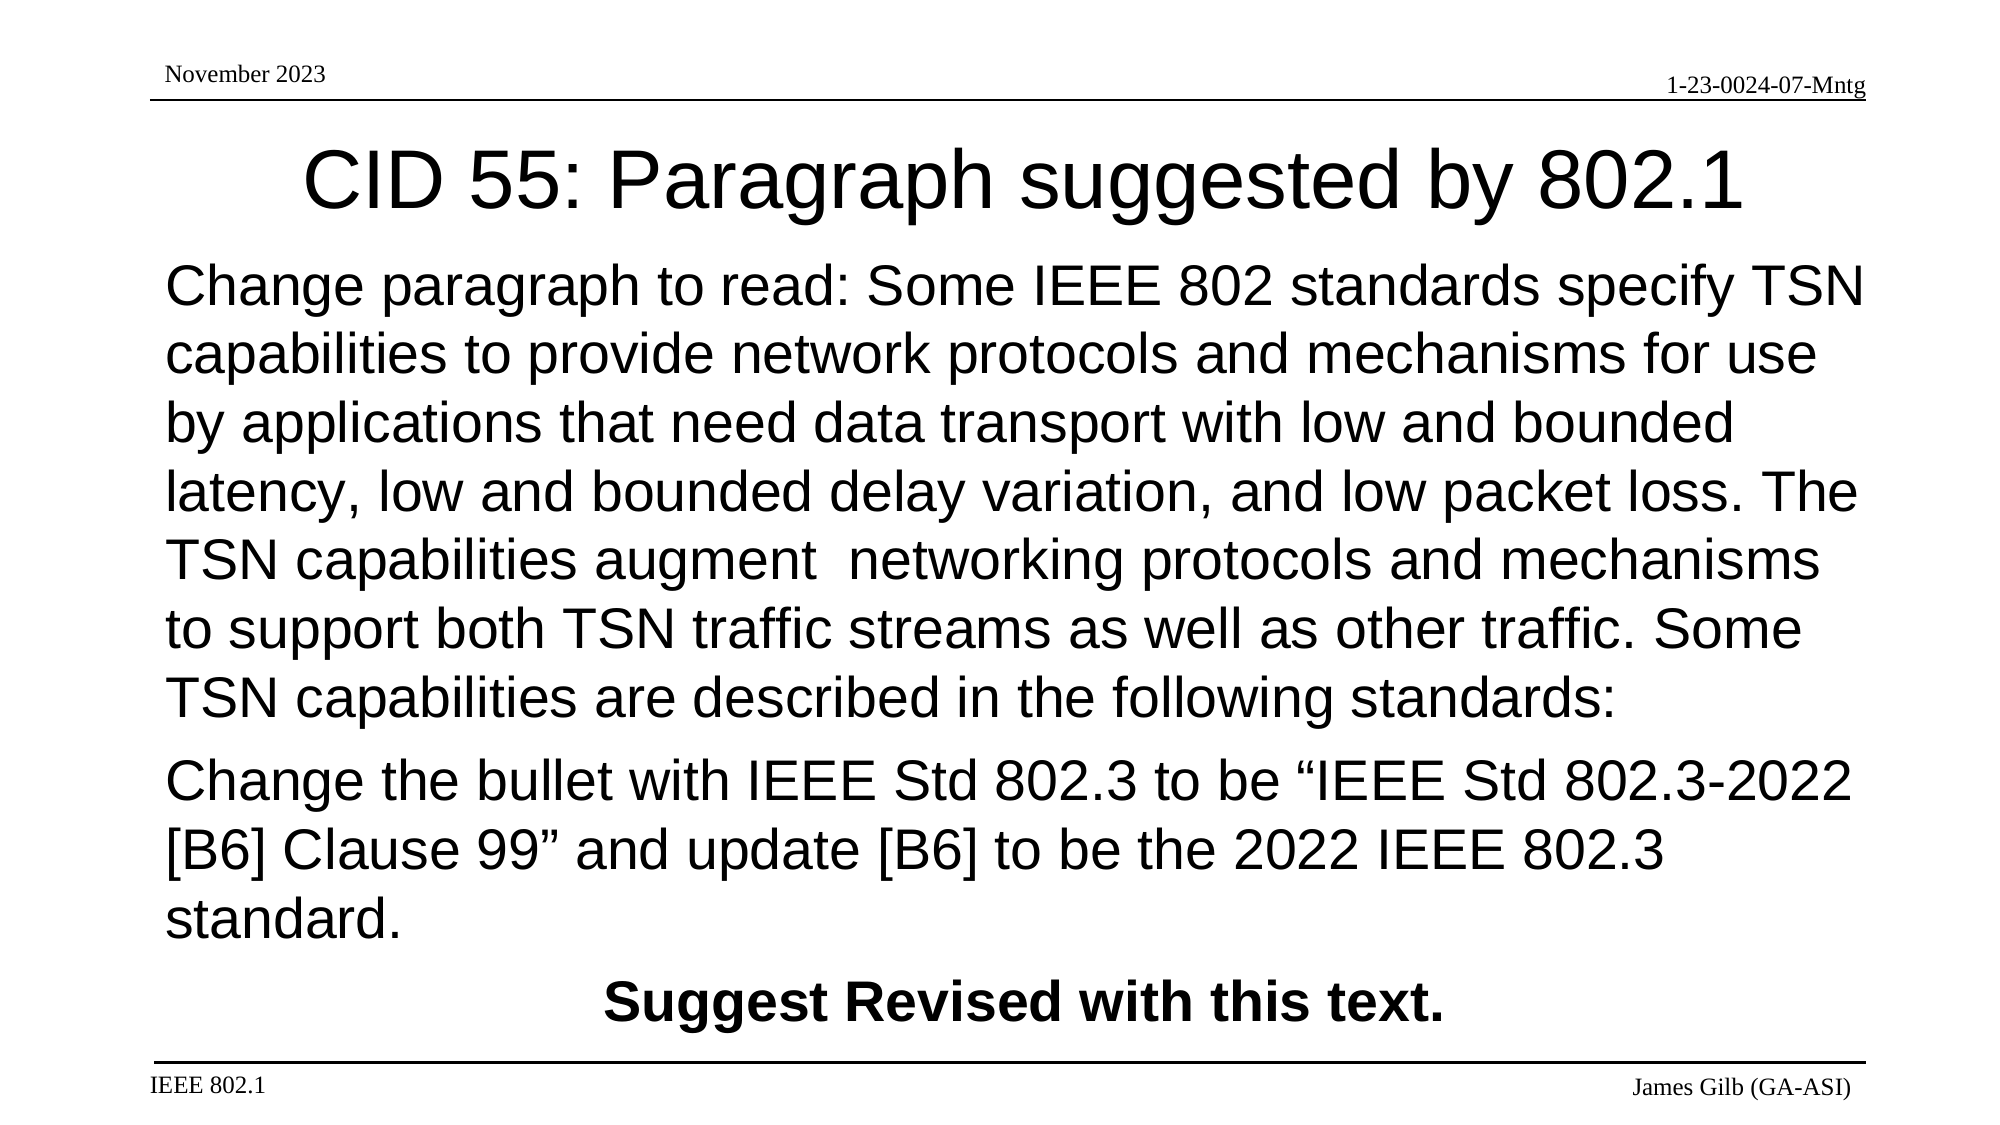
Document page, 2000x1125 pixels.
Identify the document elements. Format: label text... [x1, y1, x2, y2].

list Change paragraph to read: Some IEEE 802 standards specify TSN capabilities to provide network protocols and mechanisms for use by applications that need data transport with low and bounded latency, low and bounded delay variation, and low packet loss. The TSN capabilities augment networking protocols and mechanisms to support both TSN traffic streams as well as other traffic. Some TSN capabilities are described in the following standards: Change the bullet with IEEE Std 802.3 to be “IEEE Std 802.3-2022 [B6] Clause 99” and update [B6] to be the 2022 IEEE 802.3 standard. Suggest Revised with this text. [150, 239, 1900, 1051]
title CID 55: Paragraph suggested by 802.1 [149, 112, 1900, 238]
